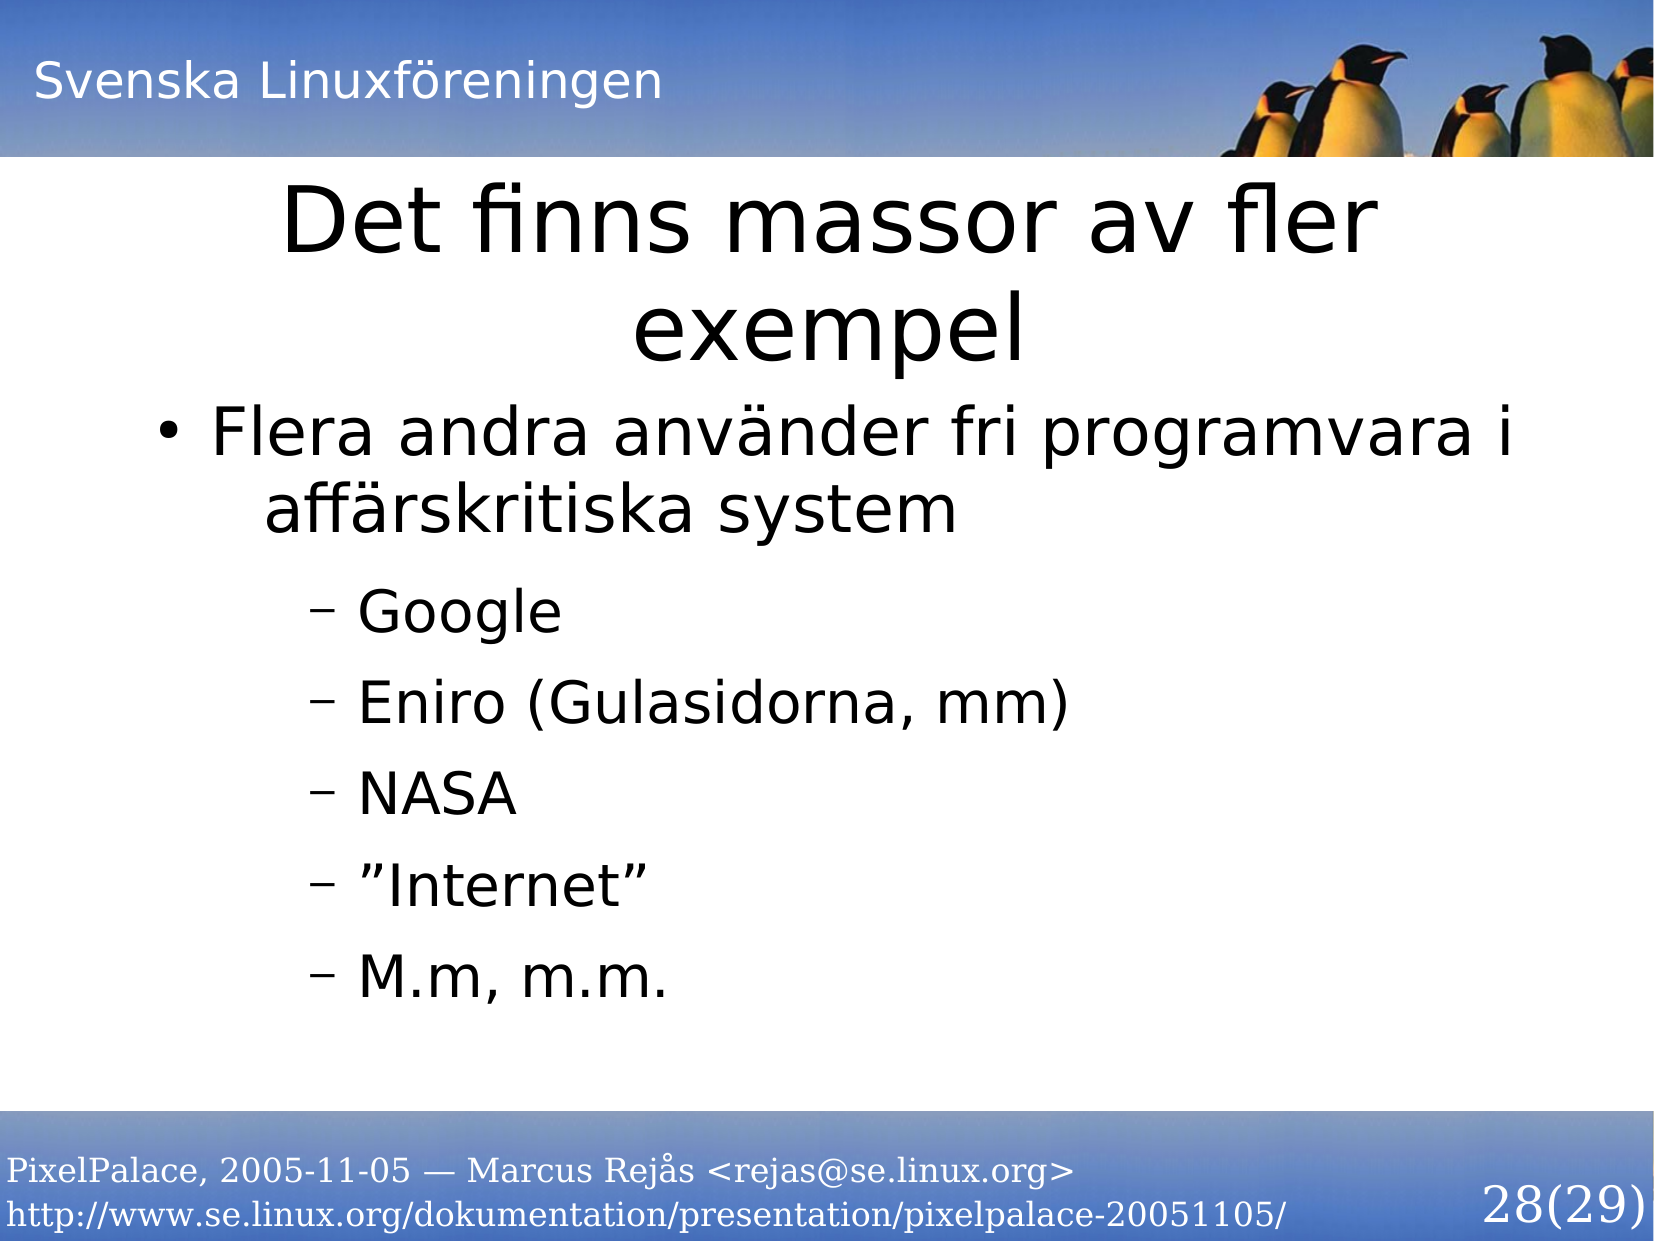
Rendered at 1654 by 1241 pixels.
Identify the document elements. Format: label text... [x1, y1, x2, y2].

list Flera andra använder fri programvara i affärskritiska system Google Eniro (Gulasidorna, mm) NASA ”Internet” M.m, m.m. [121, 392, 1534, 1092]
title Det finns massor av fler exempel [123, 160, 1537, 389]
picture [0, 1111, 1654, 1241]
picture [0, 0, 1654, 157]
